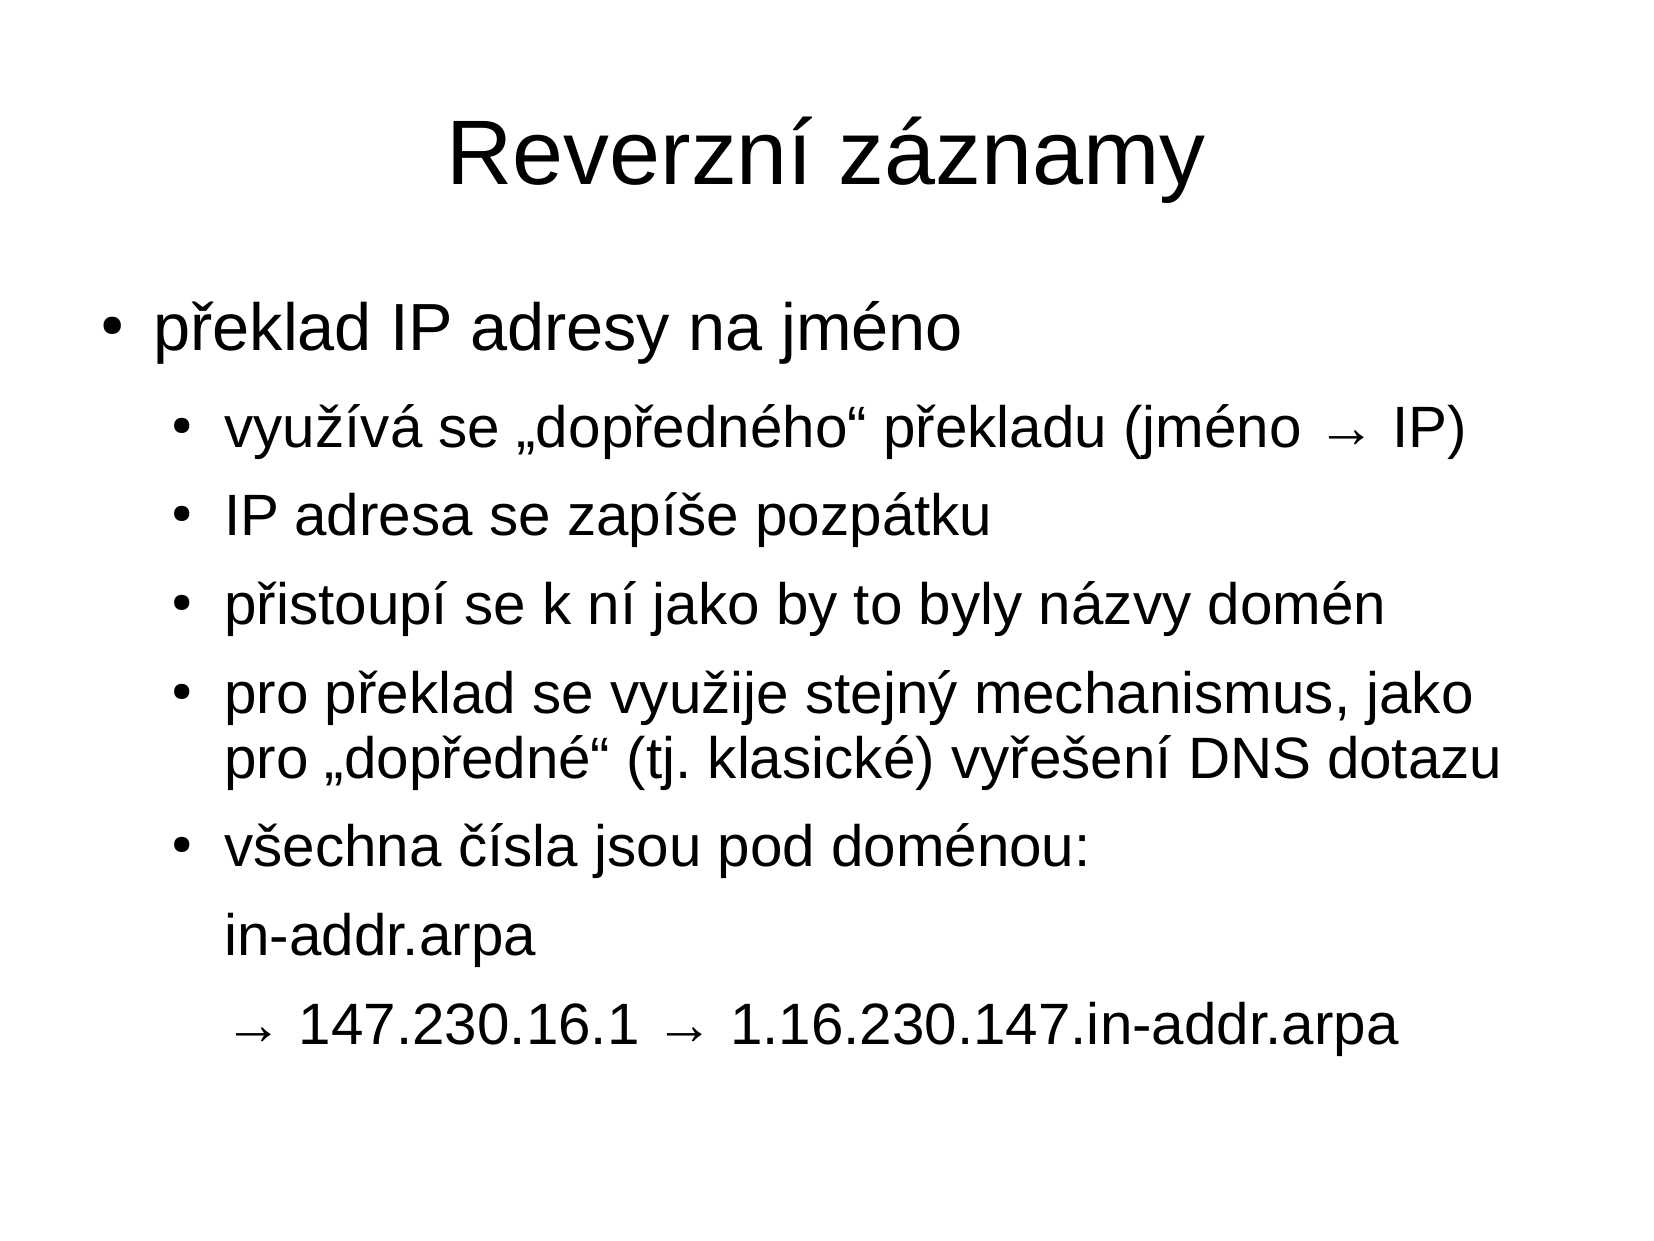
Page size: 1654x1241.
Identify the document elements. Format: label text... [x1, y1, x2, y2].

title Reverzní záznamy [82, 49, 1571, 257]
list překlad IP adresy na jméno využívá se „dopředného“ překladu (jméno → IP) IP adresa se zapíše pozpátku přistoupí se k ní jako by to byly názvy domén pro překlad se využije stejný mechanismus, jako pro „dopředné“ (tj. klasické) vyřešení DNS dotazu všechna čísla jsou pod doménou: in-addr.arpa → 147.230.16.1 → 1.16.230.147.in-addr.arpa [82, 290, 1571, 1057]
